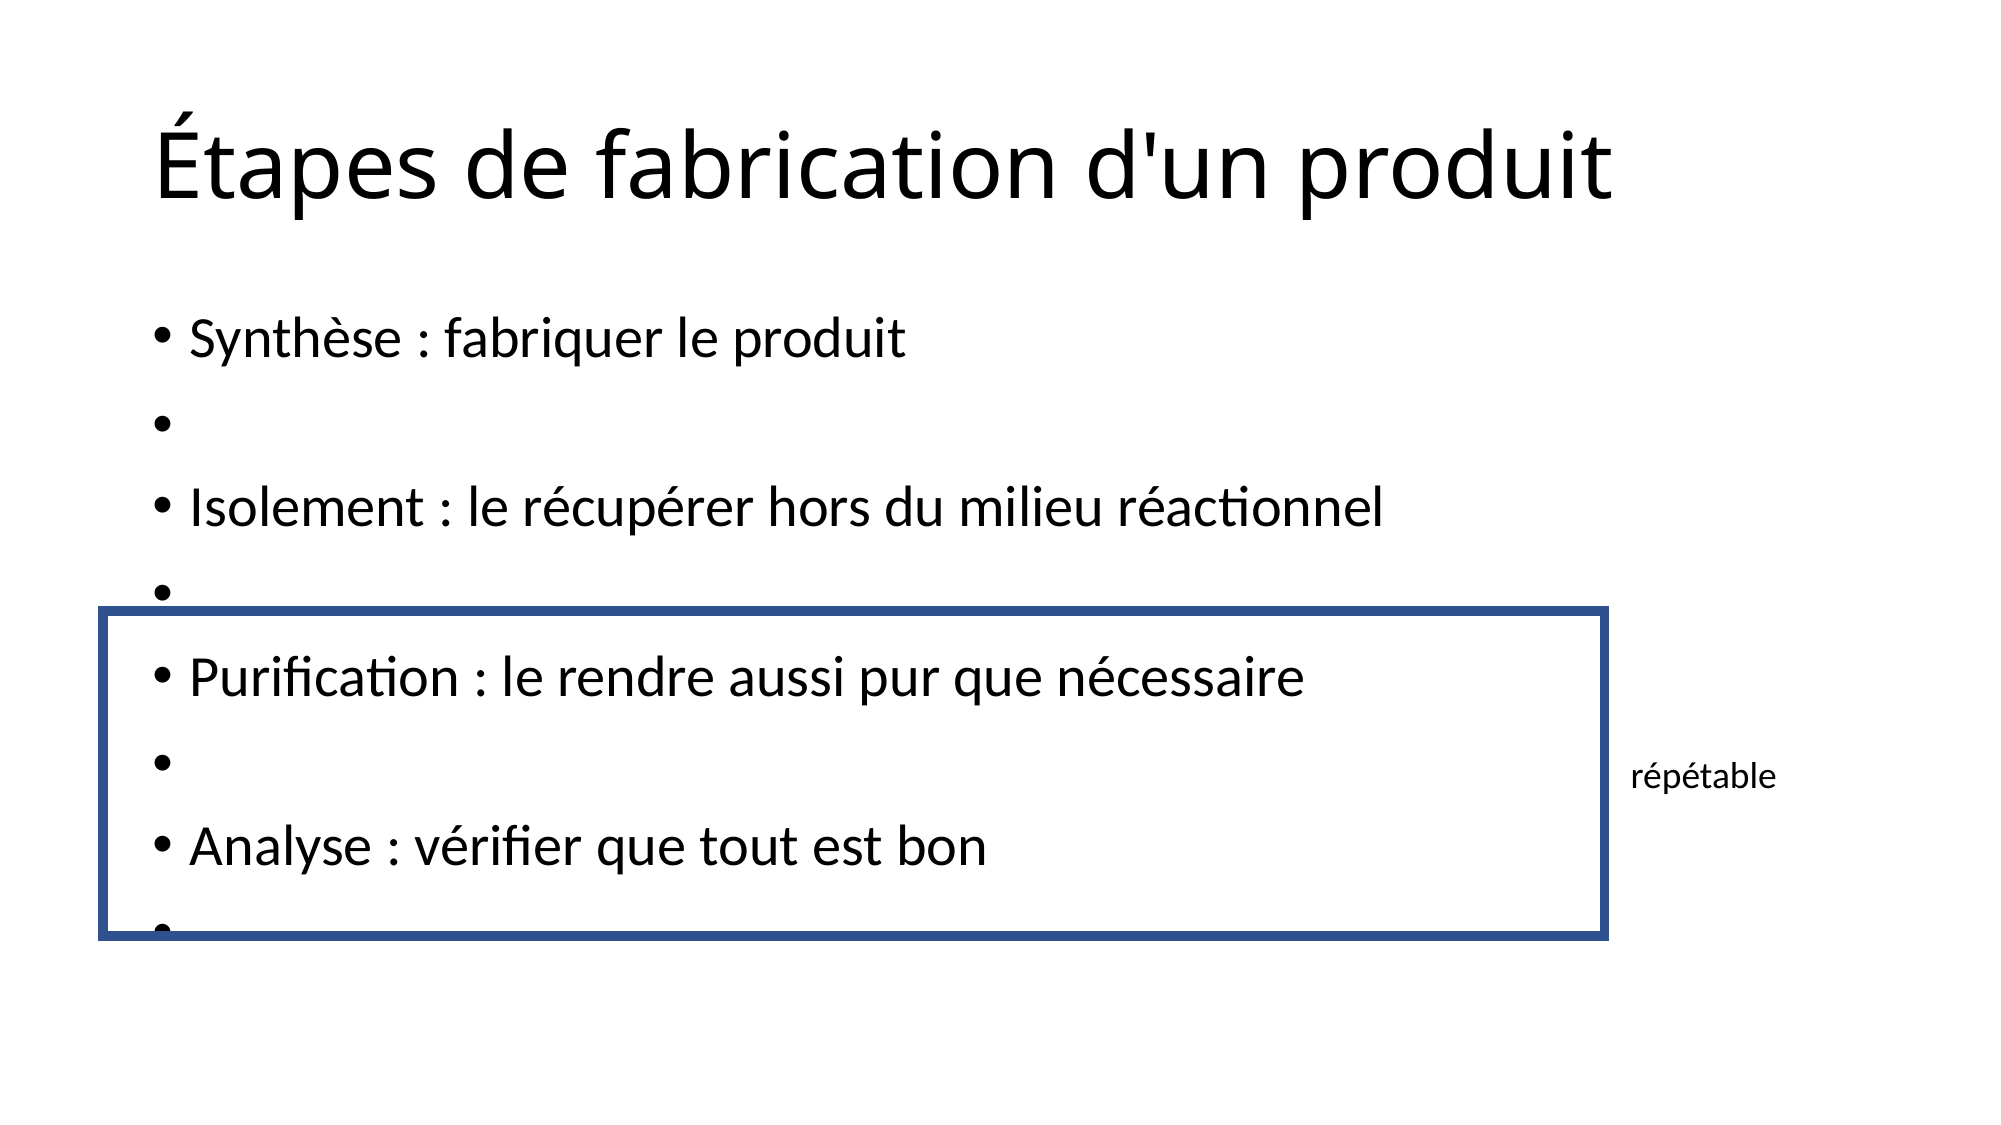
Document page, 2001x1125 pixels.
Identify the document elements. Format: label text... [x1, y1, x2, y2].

text_box répétable [1615, 743, 2000, 805]
title Étapes de fabrication d'un produit [137, 59, 1863, 278]
list Synthèse : fabriquer le produit Isolement : le récupérer hors du milieu réactionnel Purification : le rendre aussi pur que nécessaire Analyse : vérifier que tout est bon [137, 616, 1600, 931]
list Synthèse : fabriquer le produit Isolement : le récupérer hors du milieu réactionnel Purification : le rendre aussi pur que nécessaire Analyse : vérifier que tout est bon [137, 299, 1863, 1014]
